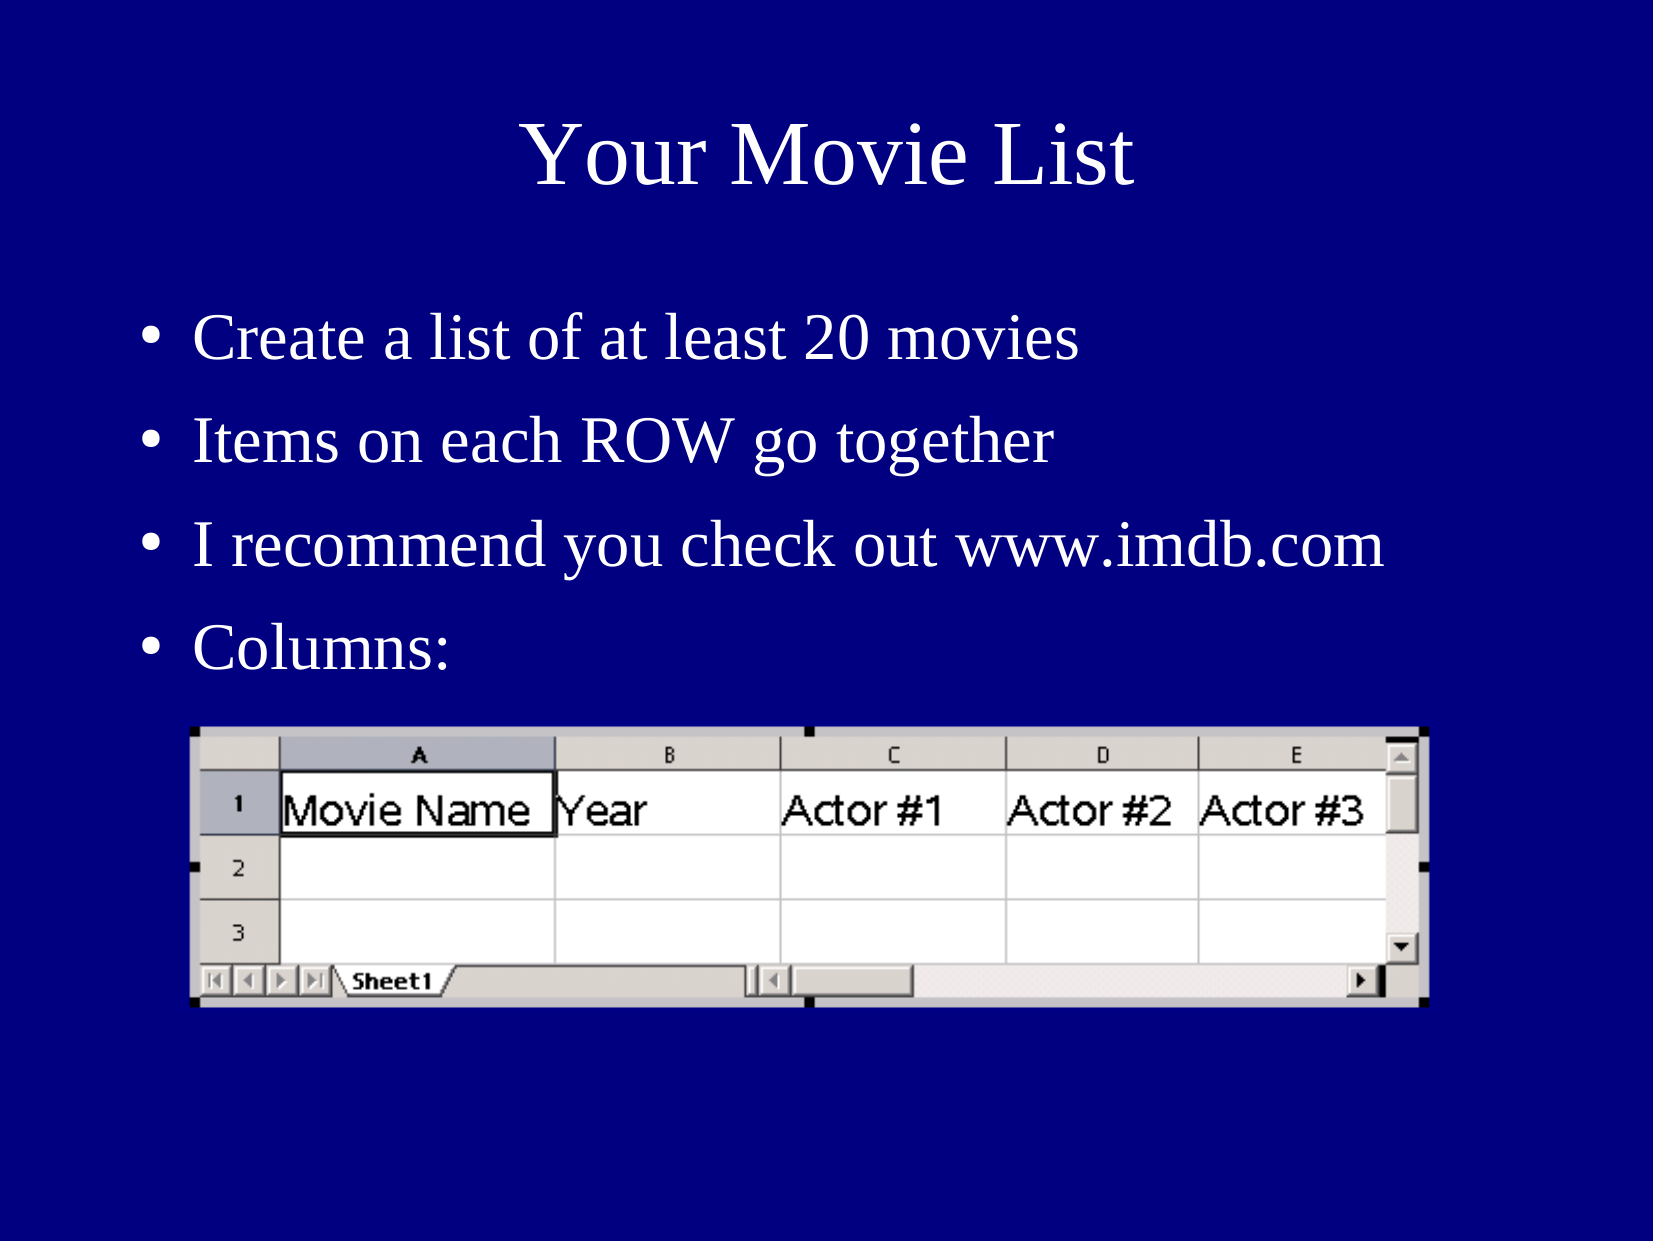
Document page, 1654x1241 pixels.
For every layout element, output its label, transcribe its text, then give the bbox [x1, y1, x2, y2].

picture [182, 719, 1436, 1012]
title Your Movie List [121, 50, 1533, 258]
list Create a list of at least 20 movies Items on each ROW go together I recommend you check out www.imdb.com Columns: [121, 299, 1533, 1162]
